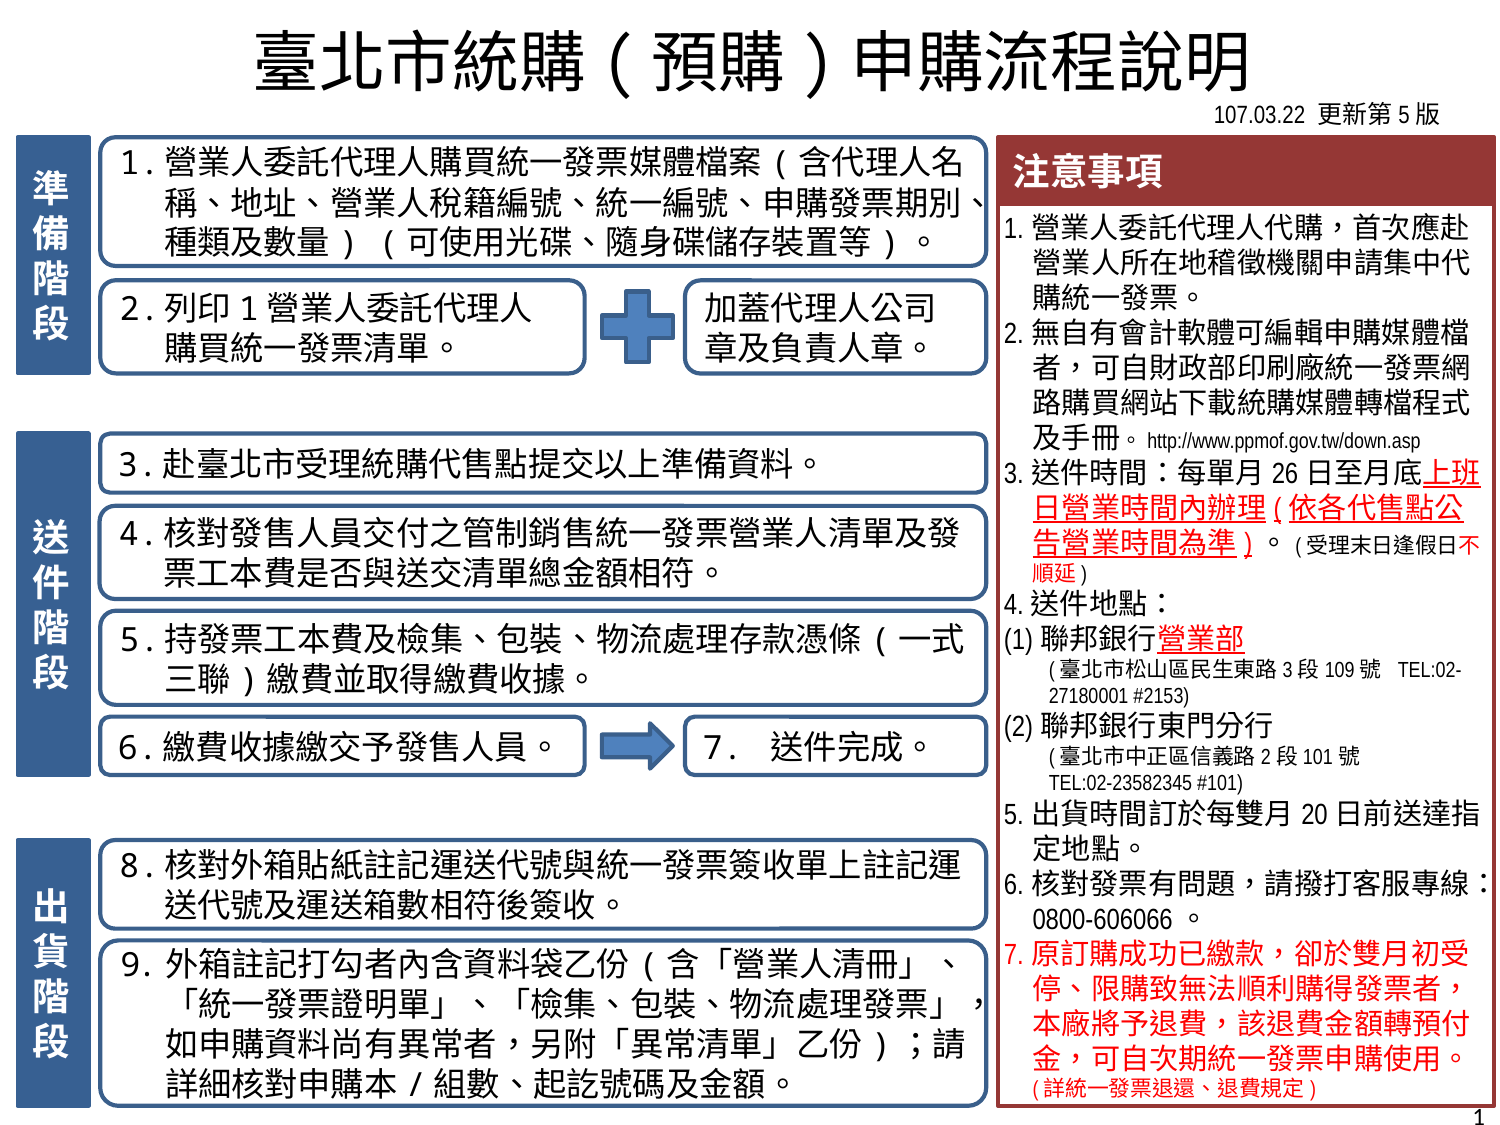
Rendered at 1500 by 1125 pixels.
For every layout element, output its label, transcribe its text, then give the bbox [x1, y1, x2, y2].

text_box 7. 送件完成。 [684, 716, 987, 776]
text_box 5. 持發票工本費及檢集、包裝、物流處理存款憑條(一式三聯)繳費並取得繳費收據。 [100, 610, 987, 705]
text_box 8. 核對外箱貼紙註記運送代號與統一發票簽收單上註記運送代號及運送箱數相符後簽收。 [100, 840, 987, 929]
text_box [601, 723, 673, 769]
text_box 送件階段 [17, 433, 89, 775]
text_box 107.03.22 更新第5版 [1198, 91, 1483, 137]
text_box 外箱註記打勾者內含資料袋乙份(含「營業人清冊」、「統一發票證明單」、「檢集、包裝、物流處理發票」，如申購資料尚有異常者，另附「異常清單」乙份)；請詳細核對申購本/組數、起訖號碼及金額。 [100, 940, 987, 1106]
text_box 準備階段 [17, 137, 89, 374]
slide_number <編號> [1149, 1092, 1500, 1125]
text_box 3. 赴臺北市受理統購代售點提交以上準備資料。 [100, 433, 987, 493]
text_box 出貨階段 [17, 840, 89, 1106]
title 臺北市統購(預購)申購流程說明 [76, 19, 1427, 100]
text_box 注意事項 [998, 137, 1495, 204]
text_box 4. 核對發售人員交付之管制銷售統一發票營業人清單及發票工本費是否與送交清單總金額相符。 [99, 505, 987, 599]
text_box 1. 營業人委託代理人購買統一發票媒體檔案(含代理人名稱、地址、營業人稅籍編號、統一編號、申購發票期別、種類及數量) (可使用光碟、隨身碟儲存裝置等)。 [100, 137, 987, 266]
text_box 6. 繳費收據繳交予發售人員。 [100, 716, 585, 776]
text_box 1.營業人委託代理人代購，首次應赴營業人所在地稽徵機關申請集中代購統一發票。 2.無自有會計軟體可編輯申購媒體檔者，可自財政部印刷廠統一發票網路購買網站下載統購媒體轉檔程式及手冊。http://www.ppmof.gov.tw/down.asp 3.送件時間：每單月26日至月底上班日營業時間內辦理(依各代售點公告營業時間為準)。(受理末日逢假日不順延) 4.送件地點： (1)聯邦銀行營業部 (臺北市松山區民生東路3段109號 TEL:02-27180001 #2153) (2)聯邦銀行東門分行 (臺北市中正區信義路2段101號 TEL:02-23582345 #101) 5.出貨時間訂於每雙月20日前送達指定地點。 6.核對發票有問題，請撥打客服專線：0800-606066。 7.原訂購成功已繳款，卻於雙月初受停、限購致無法順利購得發票者，本廠將予退費，該退費金額轉預付金，可自次期統一發票申購使用。(詳統一發票退還、退費規定) [998, 204, 1495, 1106]
text_box 加蓋代理人公司章及負責人章。 [684, 280, 987, 374]
text_box [601, 291, 673, 363]
text_box 2. 列印1營業人委託代理人購買統一發票清單。 [100, 280, 585, 374]
